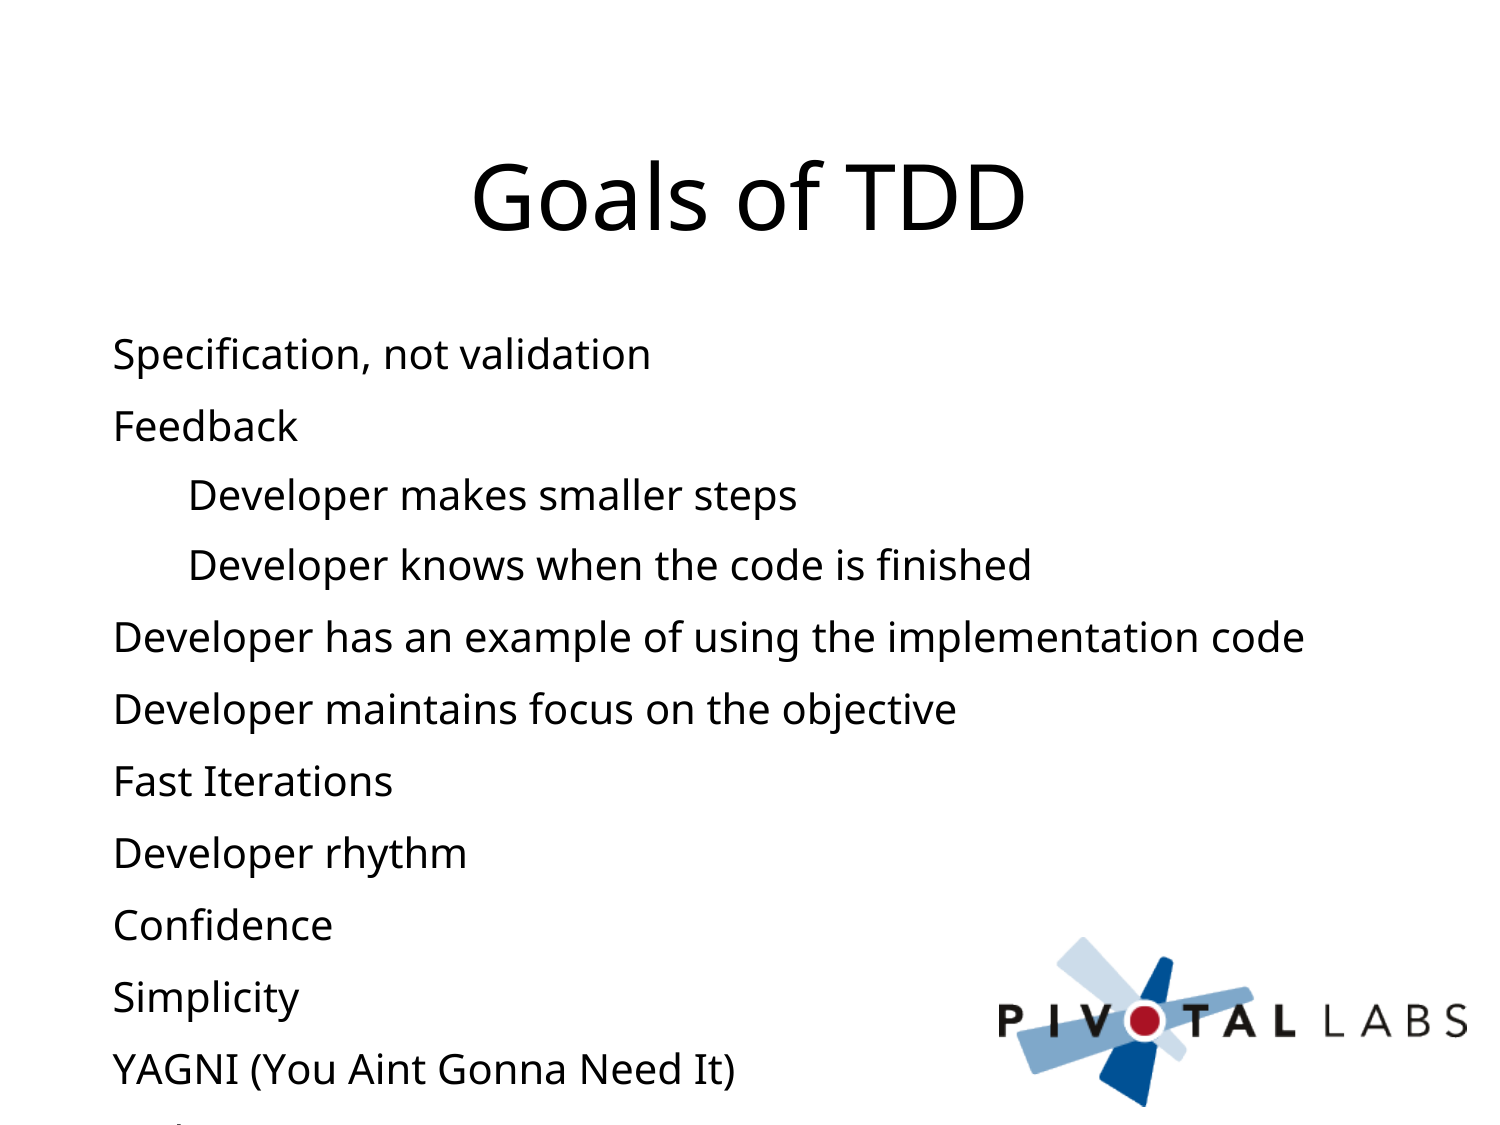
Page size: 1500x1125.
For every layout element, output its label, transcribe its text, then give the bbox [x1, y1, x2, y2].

picture [999, 937, 1467, 1107]
title Goals of TDD [112, 76, 1388, 312]
list Specification, not validation Feedback Developer makes smaller steps Developer knows when the code is finished Developer has an example of using the implementation code Developer maintains focus on the objective Fast Iterations Developer rhythm Confidence Simplicity YAGNI (You Aint Gonna Need It) Make a regression test [112, 324, 1388, 1093]
